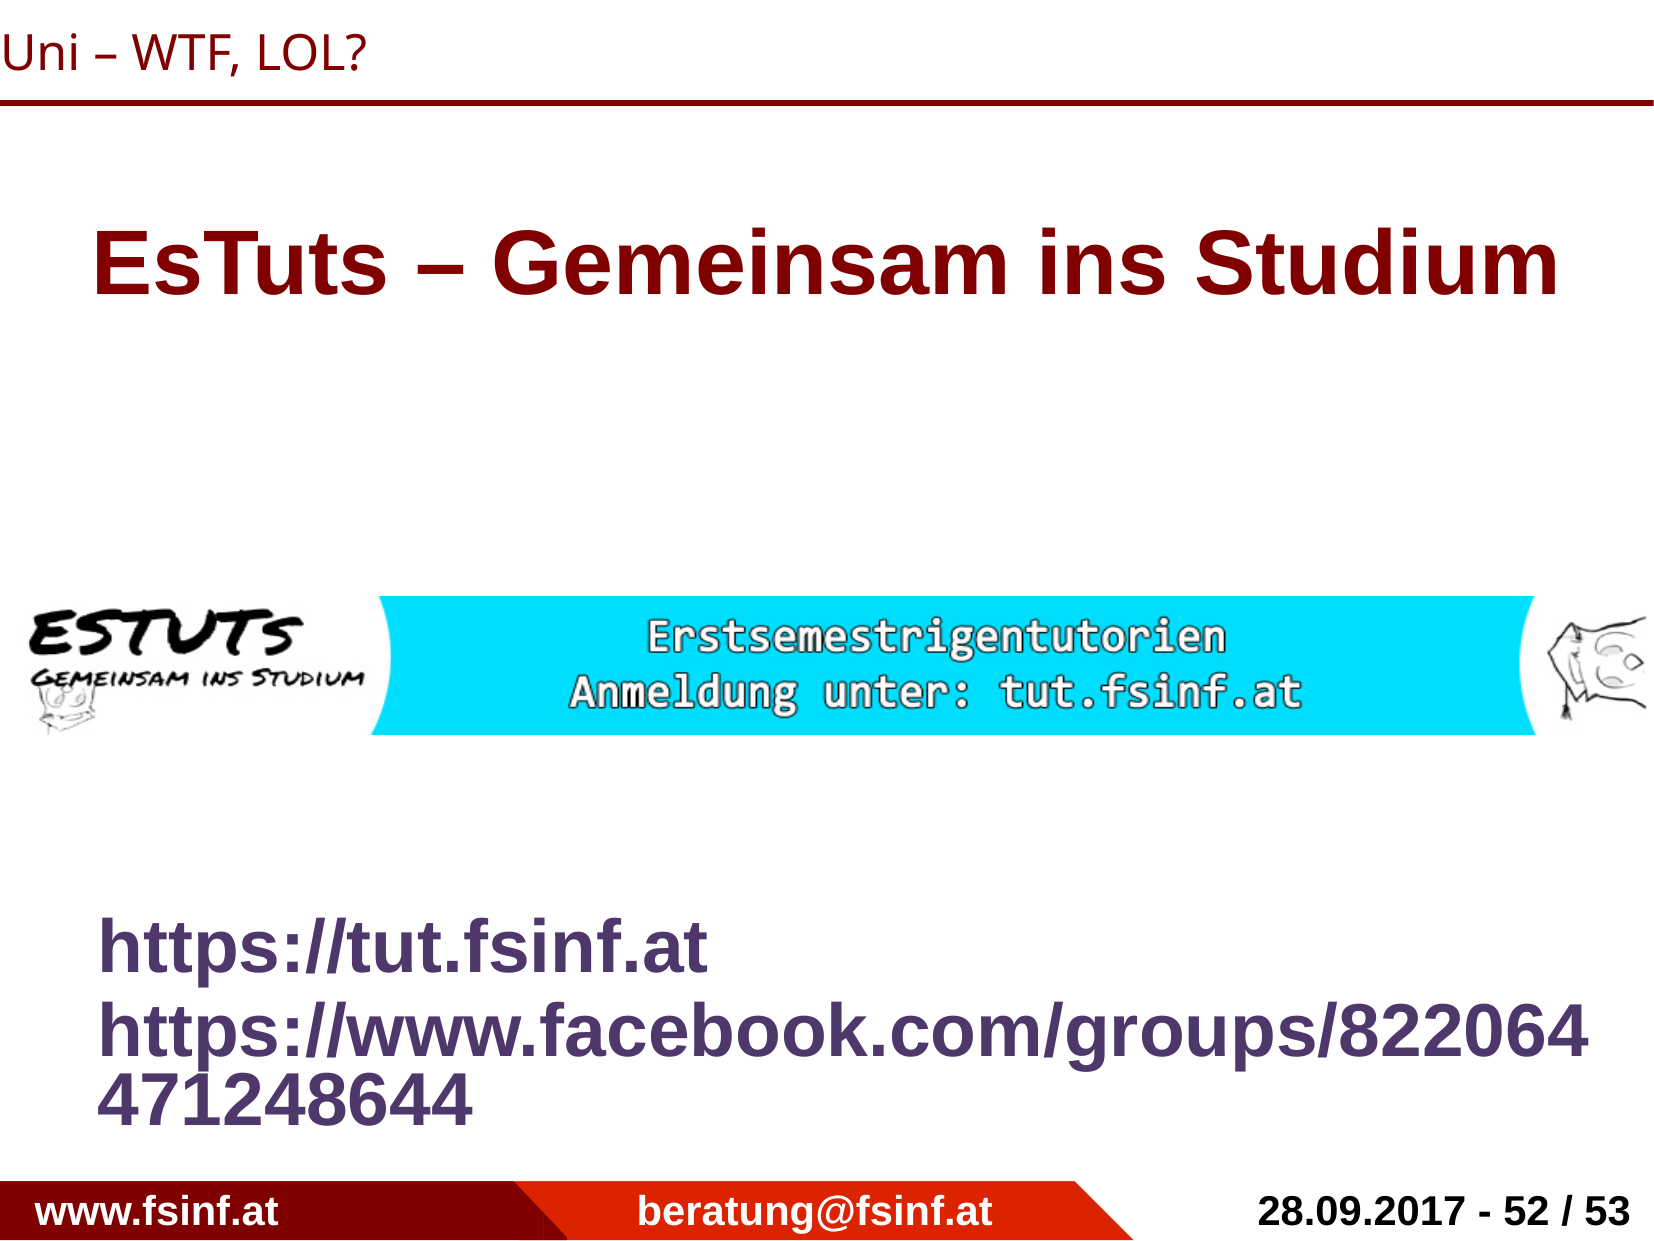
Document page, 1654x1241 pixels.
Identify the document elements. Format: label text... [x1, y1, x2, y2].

picture [5, 596, 1648, 735]
title EsTuts – Gemeinsam ins Studium [35, 159, 1619, 367]
text_box https://tut.fsinf.at https://www.facebook.com/groups/822064471248644 [82, 897, 1619, 1165]
